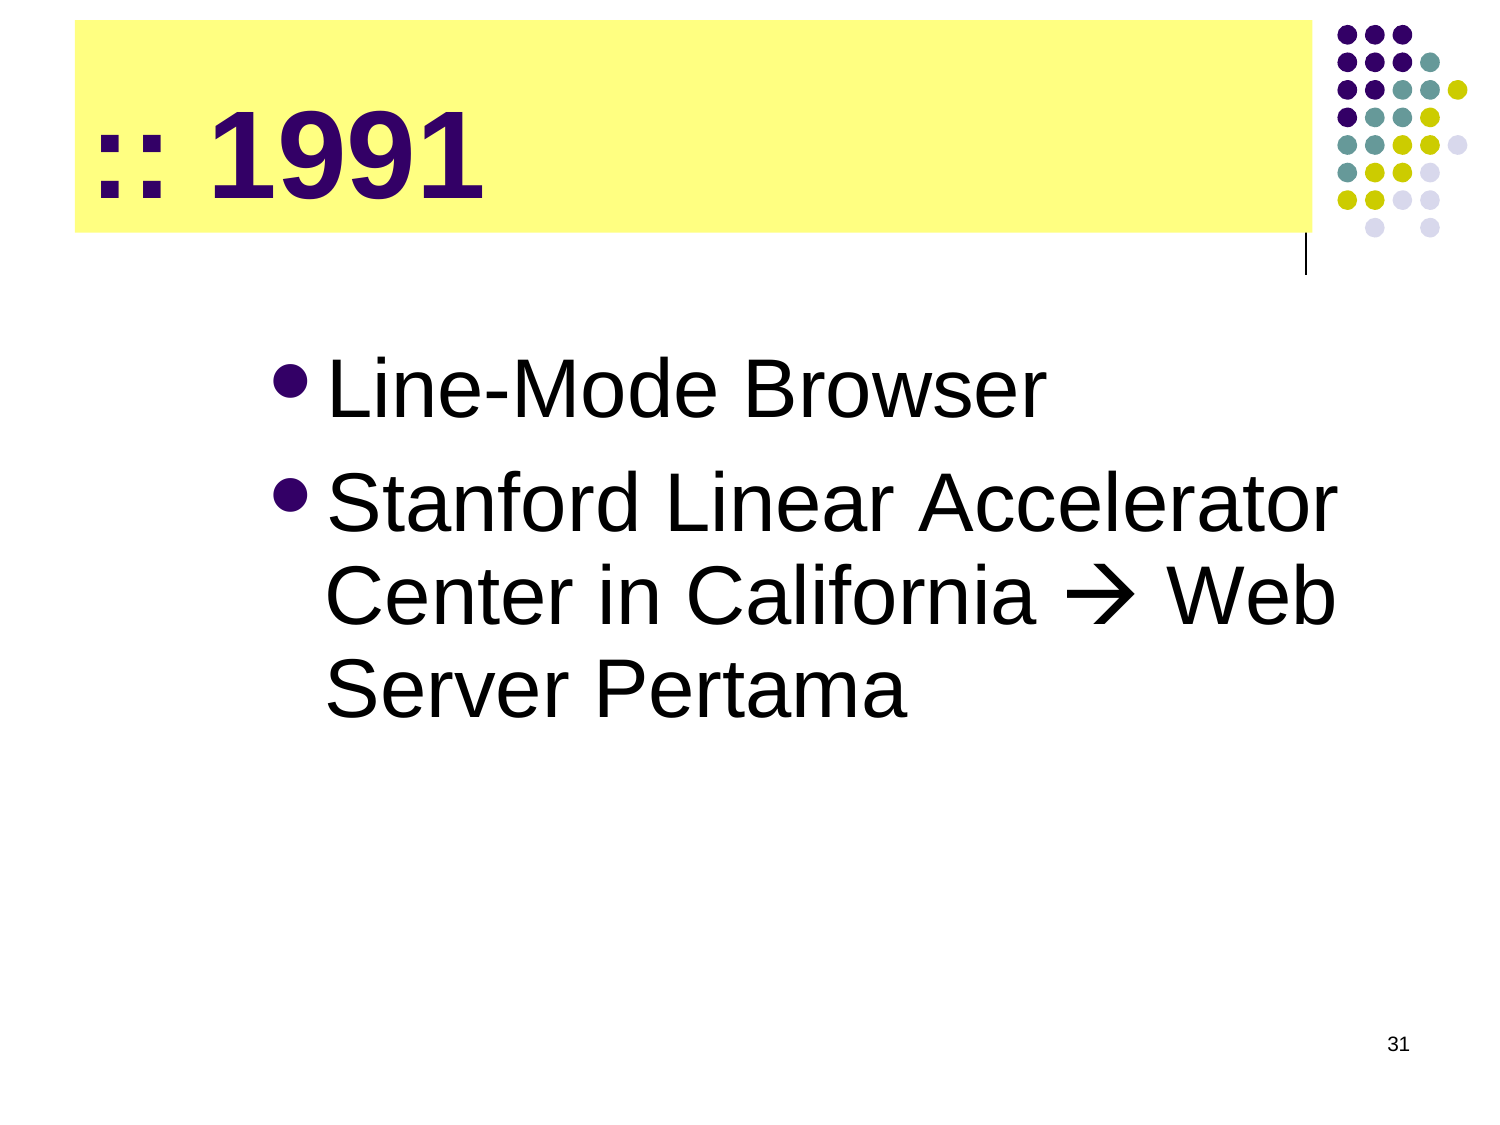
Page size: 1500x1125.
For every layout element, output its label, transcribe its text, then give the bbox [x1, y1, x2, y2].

title :: 1991 [74, 20, 1313, 233]
list Line-Mode Browser Stanford Linear Accelerator Center in California  Web Server Pertama [253, 334, 1425, 1059]
